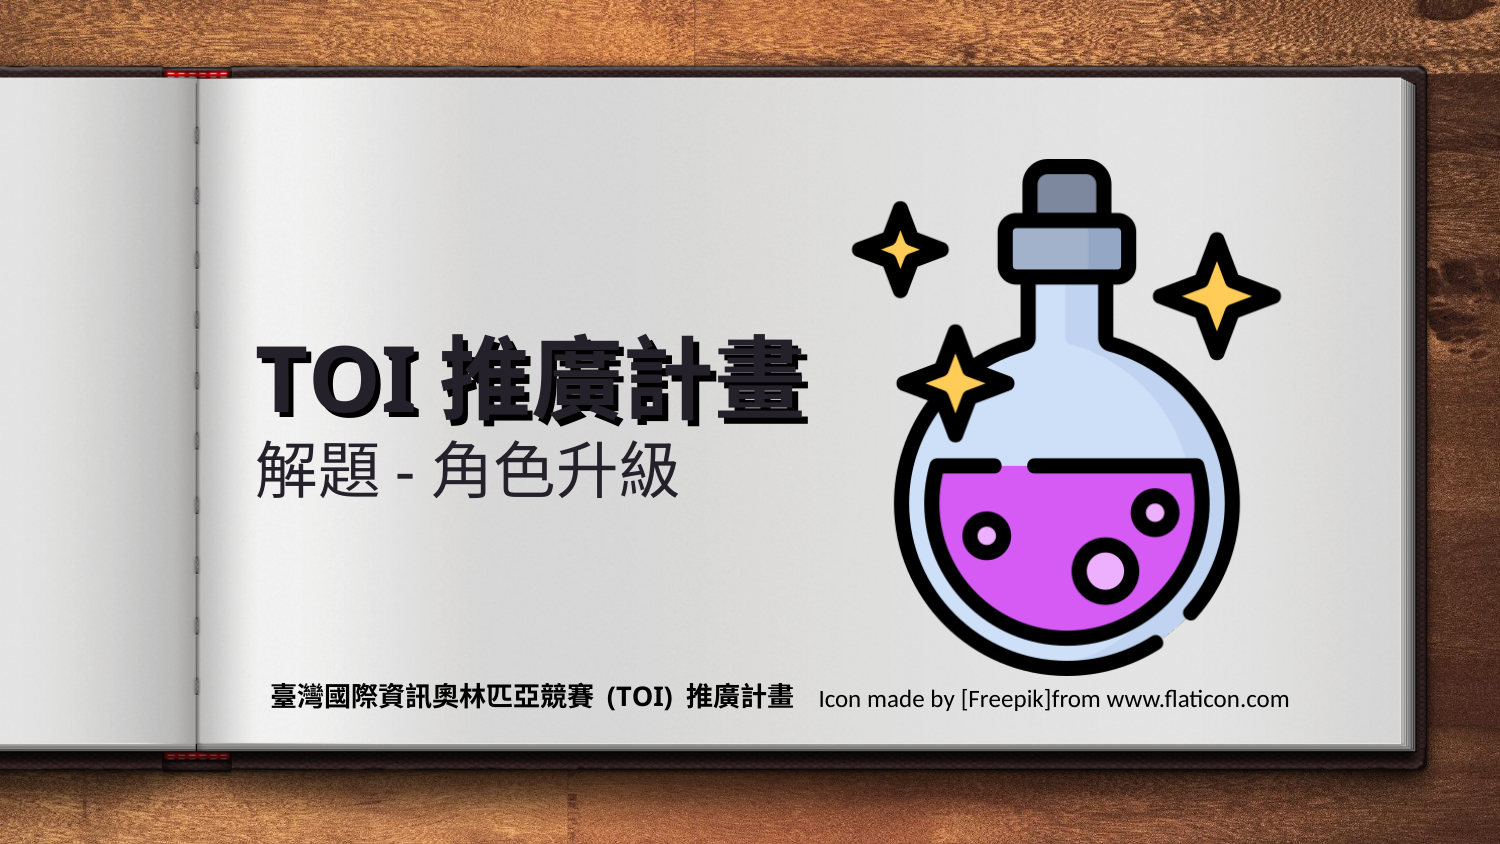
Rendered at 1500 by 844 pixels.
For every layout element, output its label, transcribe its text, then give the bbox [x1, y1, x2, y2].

title TOI推廣計畫 解題-角色升級 [240, 262, 808, 565]
picture [808, 160, 1325, 676]
text_box Icon made by [Freepik]from www.flaticon.com [804, 675, 1385, 720]
